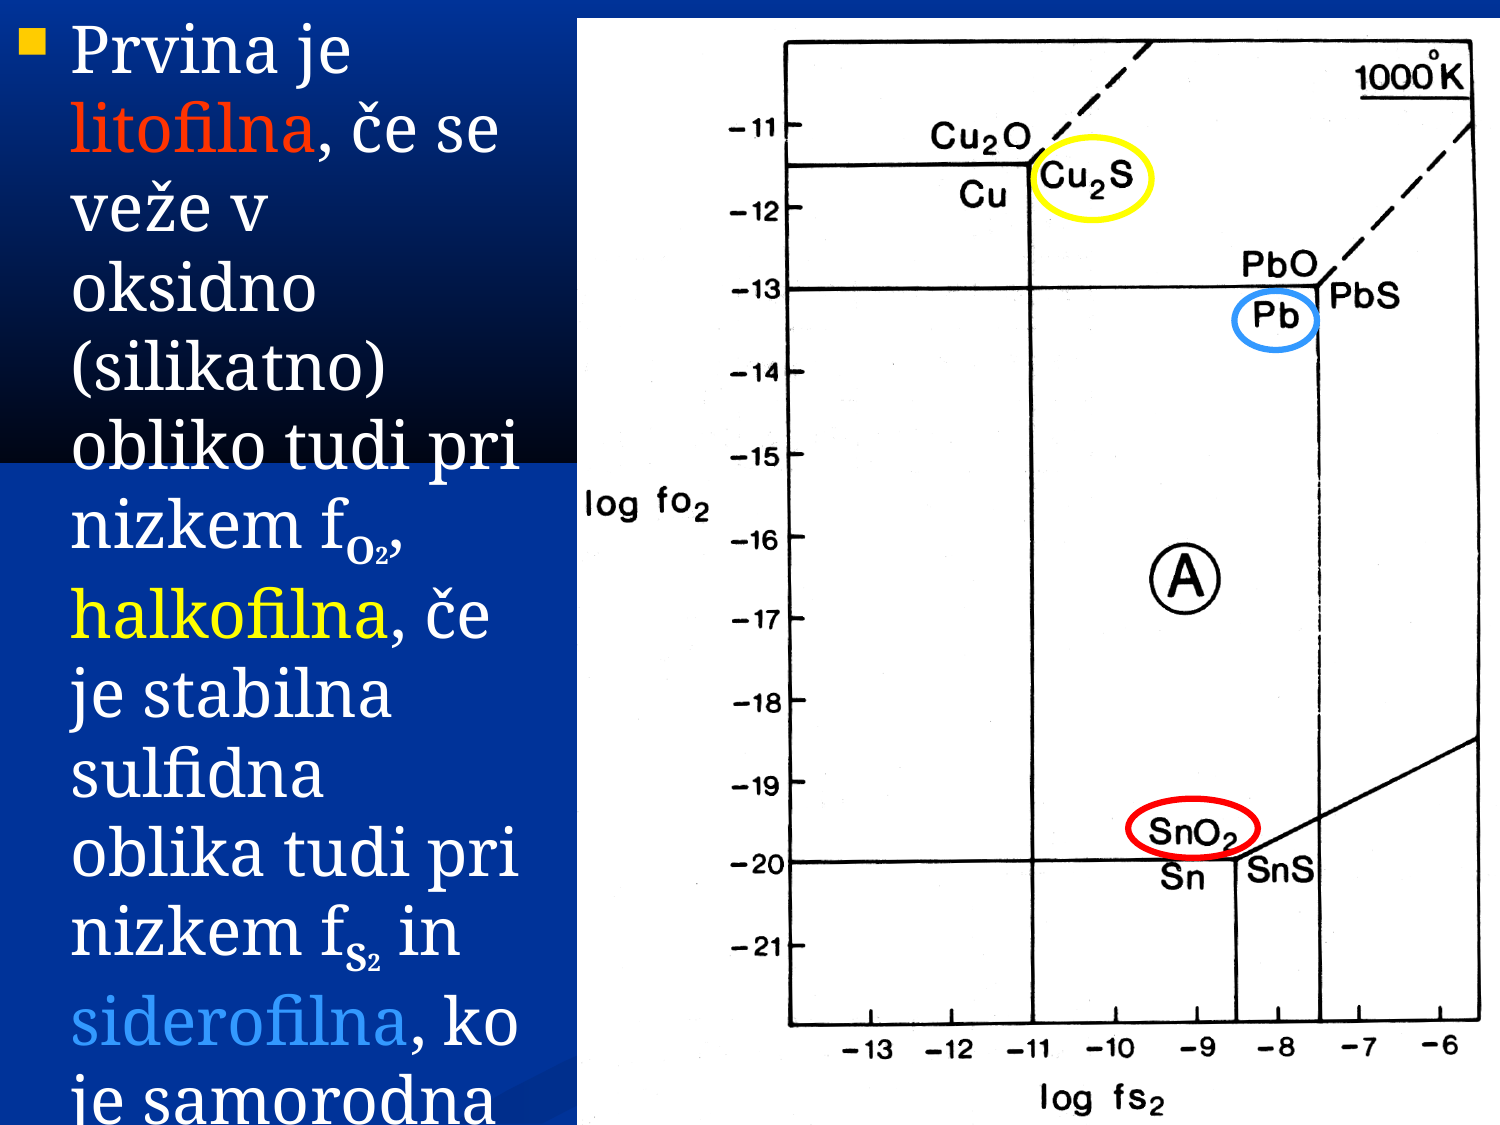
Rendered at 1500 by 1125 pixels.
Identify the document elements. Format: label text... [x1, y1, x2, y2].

text_box [577, 19, 1500, 1125]
list Prvina je litofilna, če se veže v oksidno (silikatno) obliko tudi pri nizkem fO2, halkofilna, če je stabilna sulfidna oblika tudi pri nizkem fS2 in siderofilna, ko je samorodna ob visokem fO2 in fS2. [0, 0, 538, 1125]
